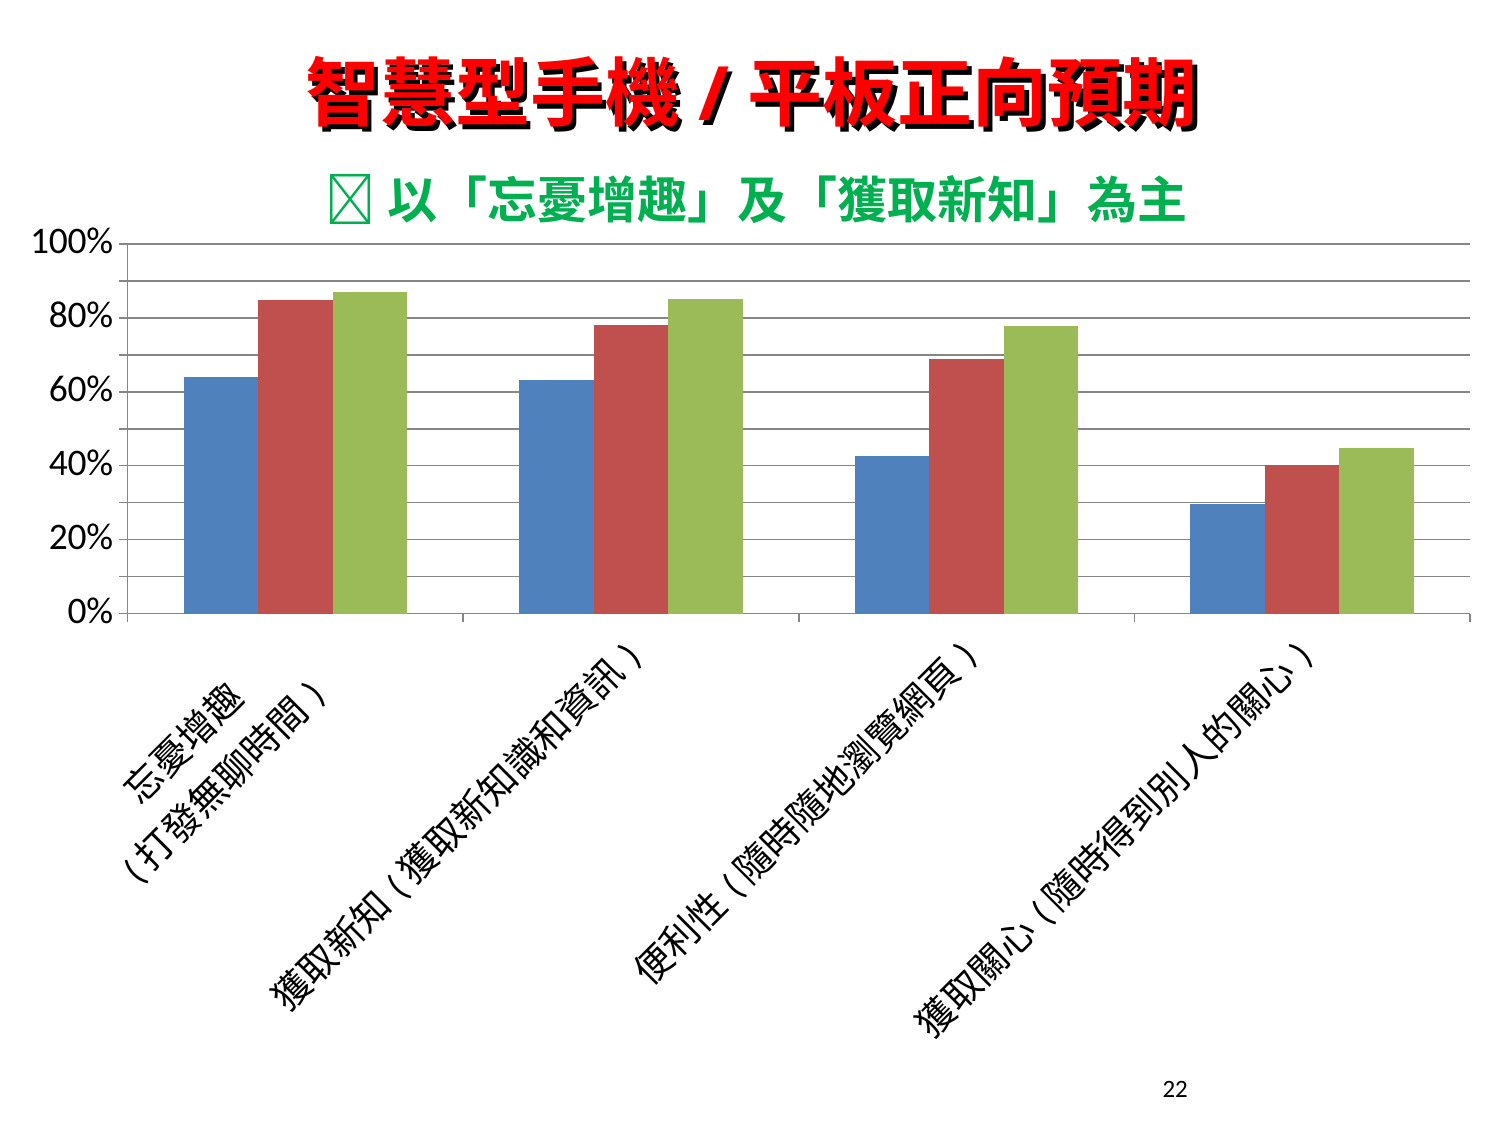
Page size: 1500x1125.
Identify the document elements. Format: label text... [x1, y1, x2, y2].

title 智慧型手機/平板正向預期 [76, 0, 1427, 185]
text_box 22 [1147, 1065, 1498, 1125]
text_box 以「忘憂增趣」及「獲取新知」為主 [310, 161, 1432, 236]
chart [0, 208, 1500, 1066]
